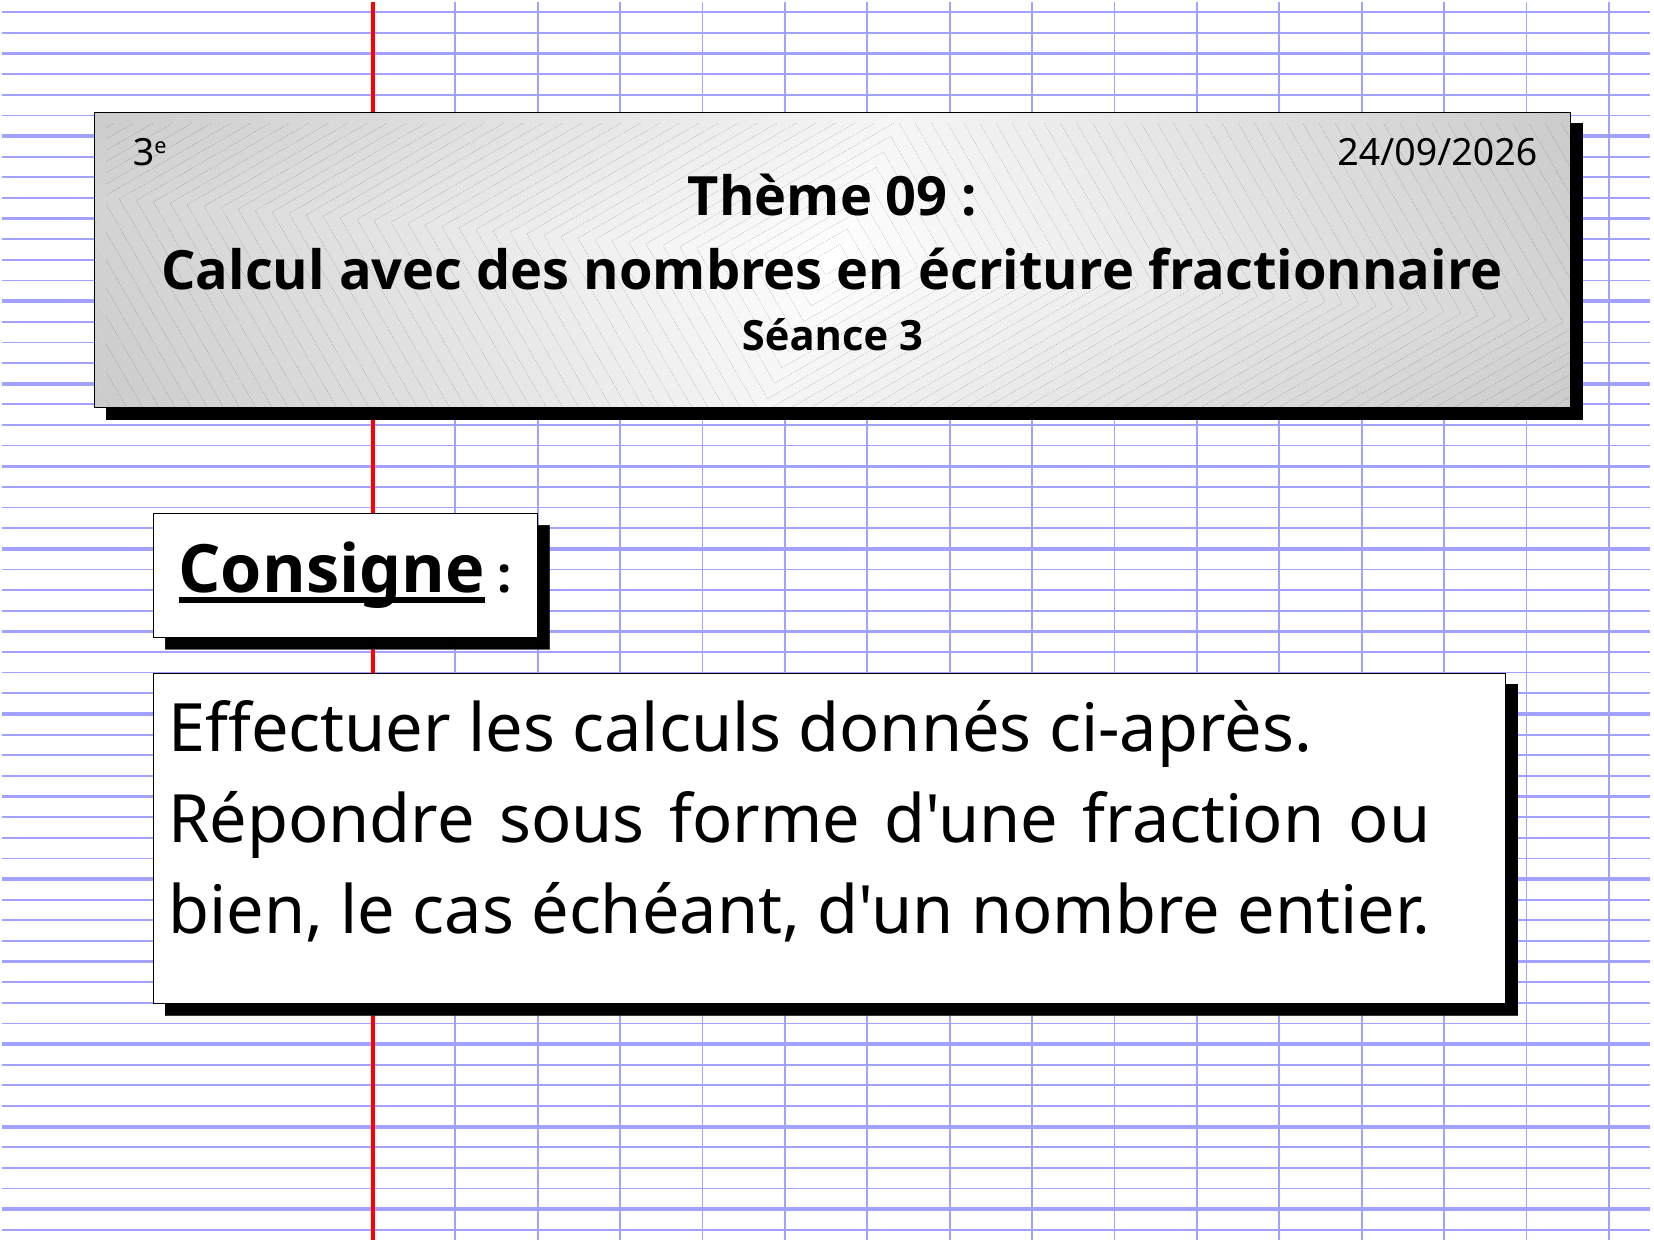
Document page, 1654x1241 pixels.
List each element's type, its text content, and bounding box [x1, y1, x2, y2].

text_box 3e [118, 118, 207, 186]
text_box Effectuer les calculs donnés ci-après. Répondre sous forme d'une fraction ou bien, le cas échéant, d'un nombre entier. [153, 673, 1506, 1004]
picture [0, 0, 1654, 1241]
text_box 13/05/2013 [1322, 118, 1560, 186]
text_box Thème 09 : Calcul avec des nombres en écriture fractionnaire Séance 3 [94, 112, 1571, 408]
text_box Consigne : [153, 513, 538, 638]
